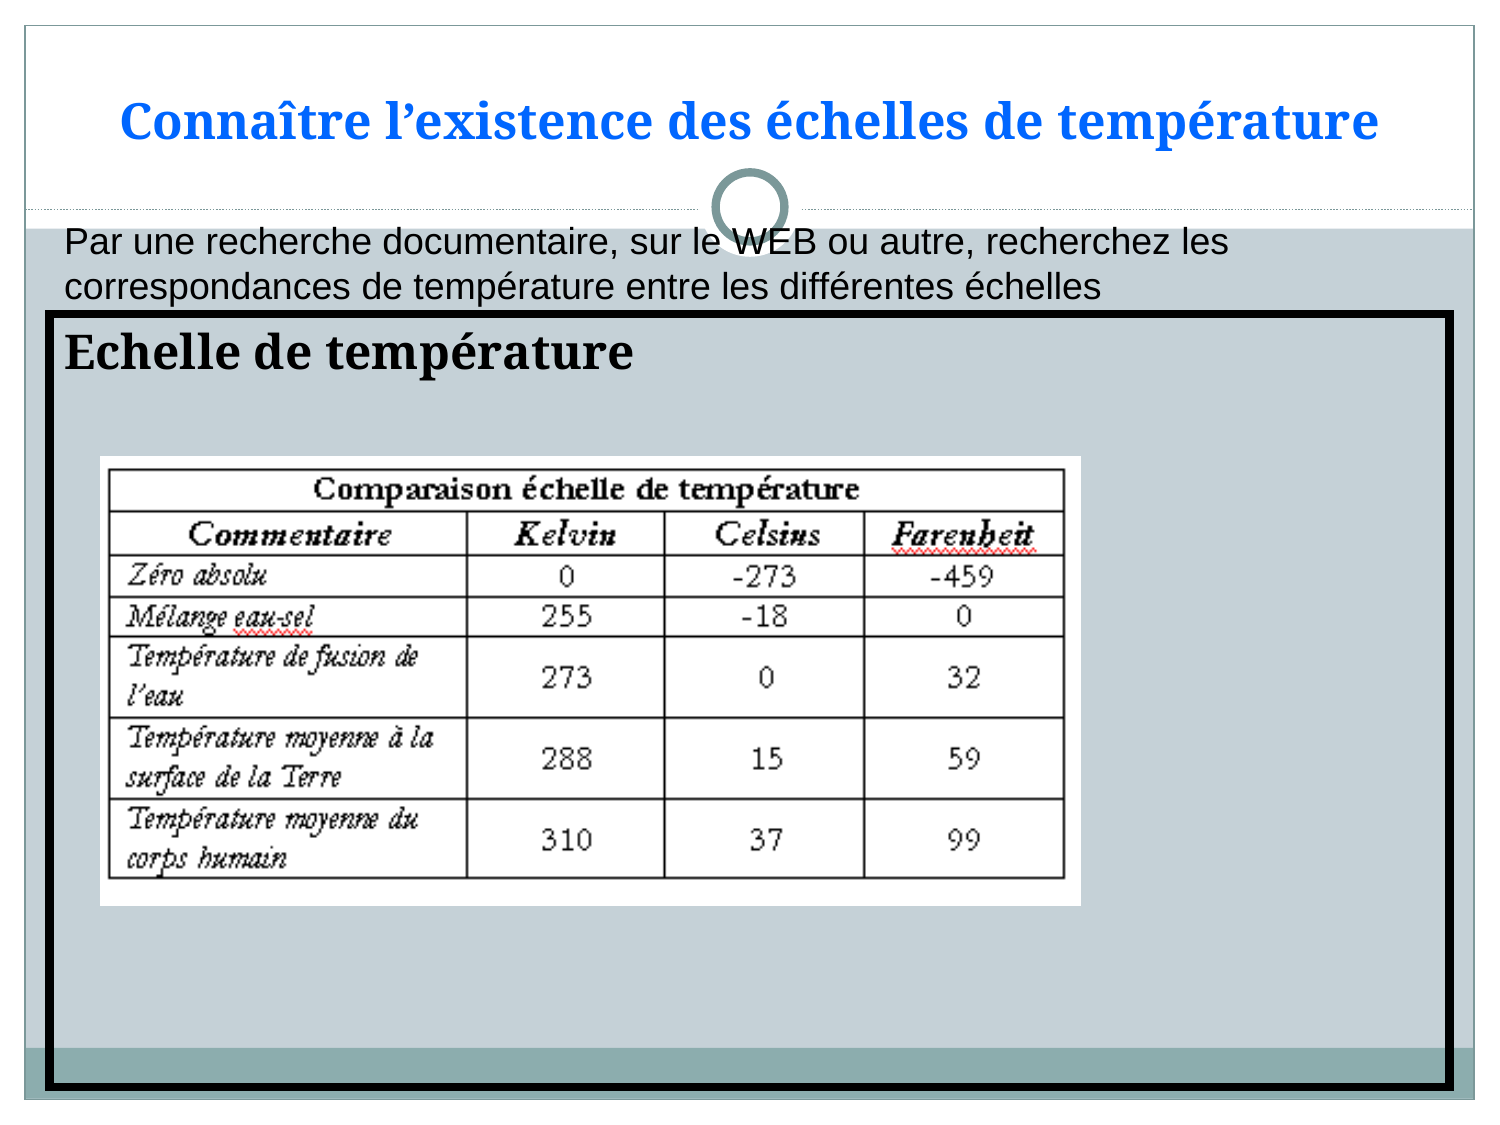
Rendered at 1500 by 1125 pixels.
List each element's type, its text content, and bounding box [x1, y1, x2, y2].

title Connaître l’existence des échelles de température [49, 37, 1450, 162]
table_header Echelle de température [54, 318, 1445, 1083]
text_box Par une recherche documentaire, sur le WEB ou autre, recherchez les correspondances de température entre les différentes échelles [49, 209, 1411, 315]
picture [100, 456, 1081, 906]
